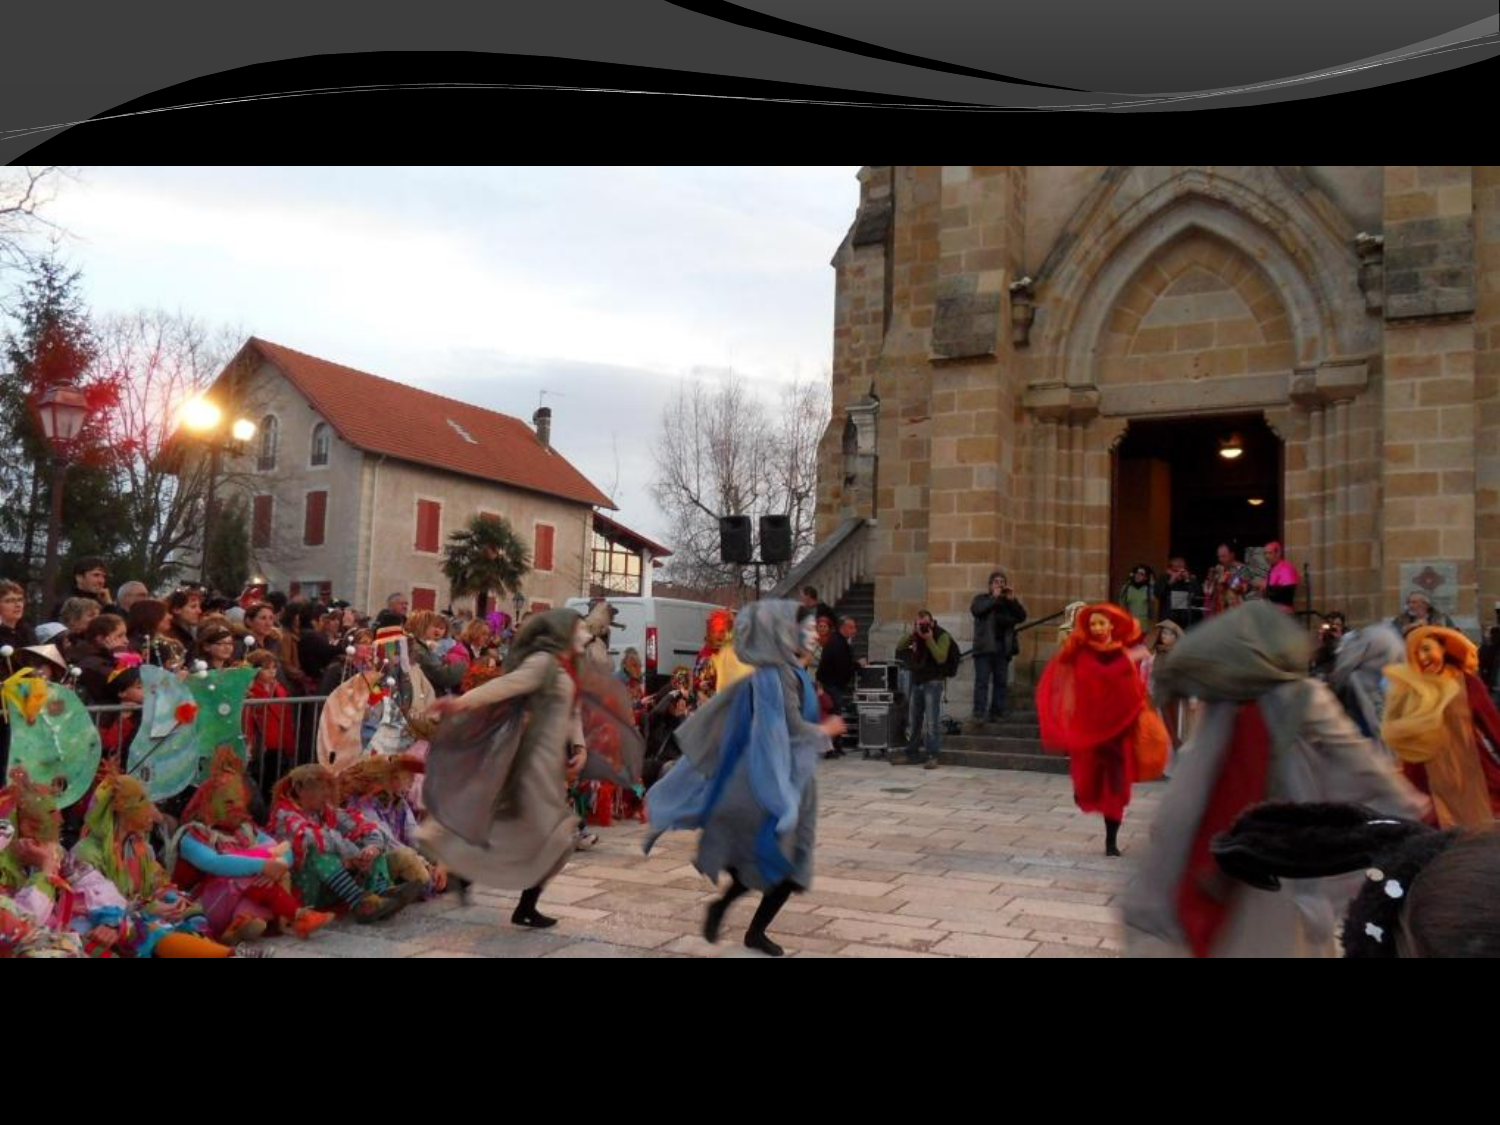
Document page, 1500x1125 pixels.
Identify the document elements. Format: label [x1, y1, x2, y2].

picture [0, 166, 1500, 959]
picture [0, 33, 1500, 140]
